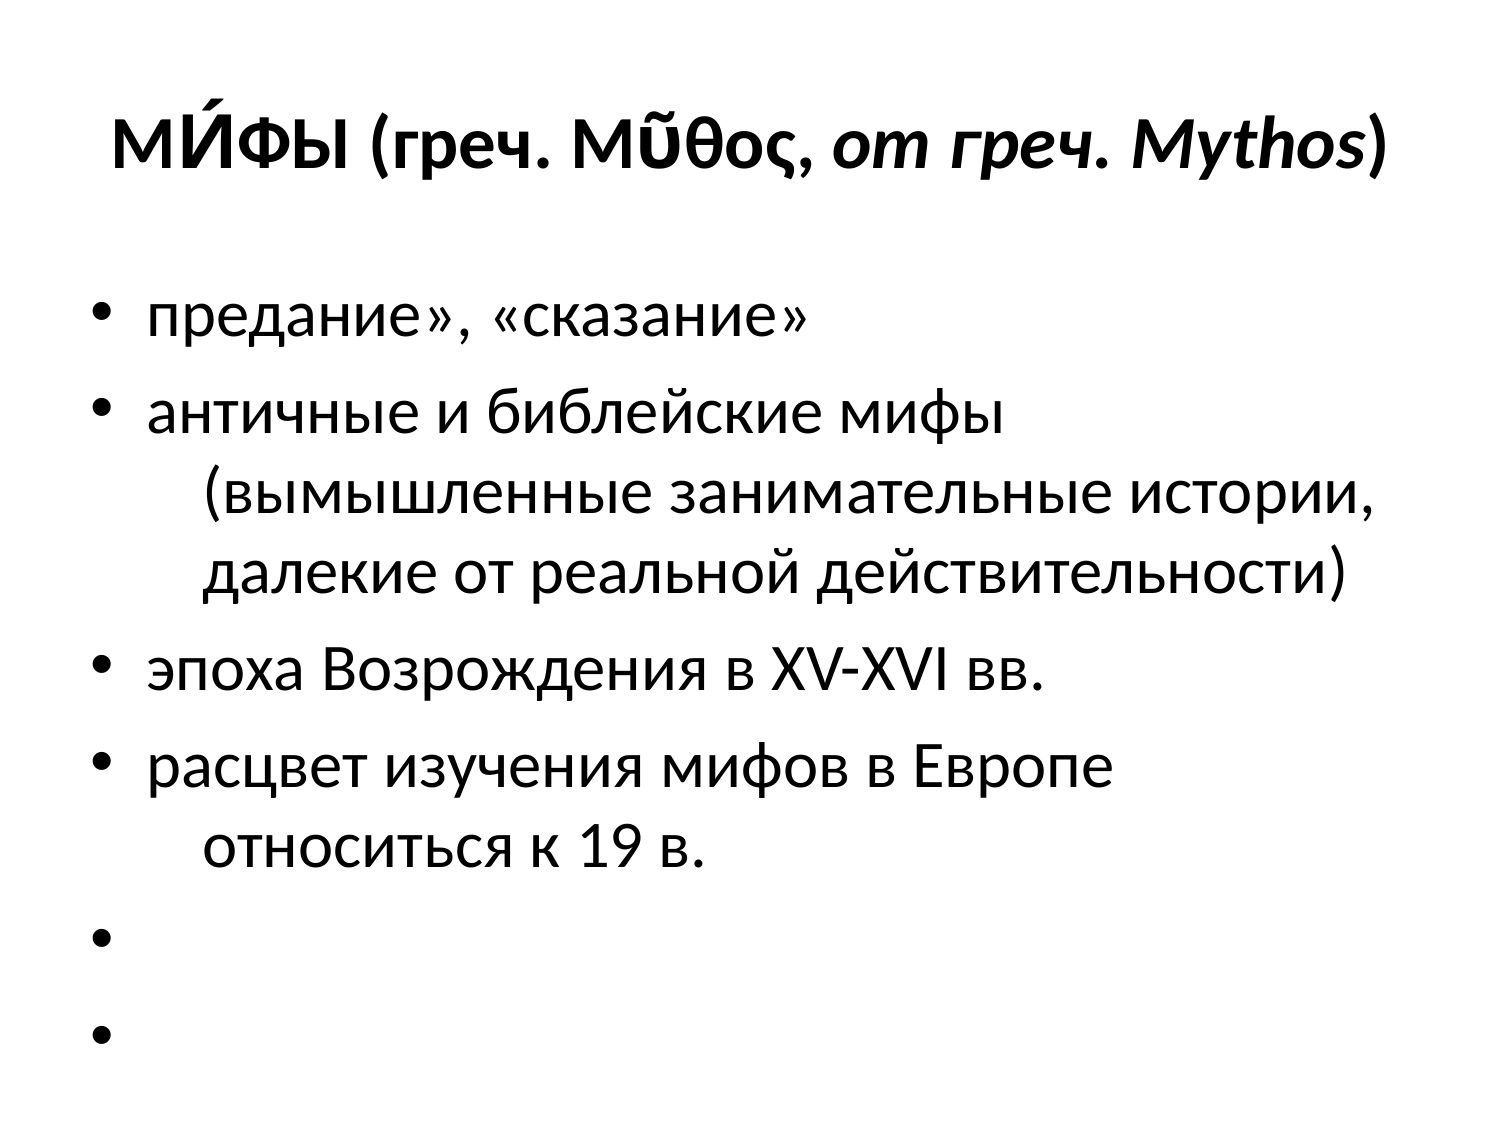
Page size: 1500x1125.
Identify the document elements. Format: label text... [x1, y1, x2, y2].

title МИ́ФЫ (греч. Μυ̃θος, от греч. Mythos) [75, 45, 1426, 233]
list предание», «сказание» античные и библейские мифы (вымышленные занимательные истории, далекие от реальной действительности) эпоха Возрождения в XV-XVI вв. расцвет изучения мифов в Европе относиться к 19 в. [75, 262, 1426, 1005]
